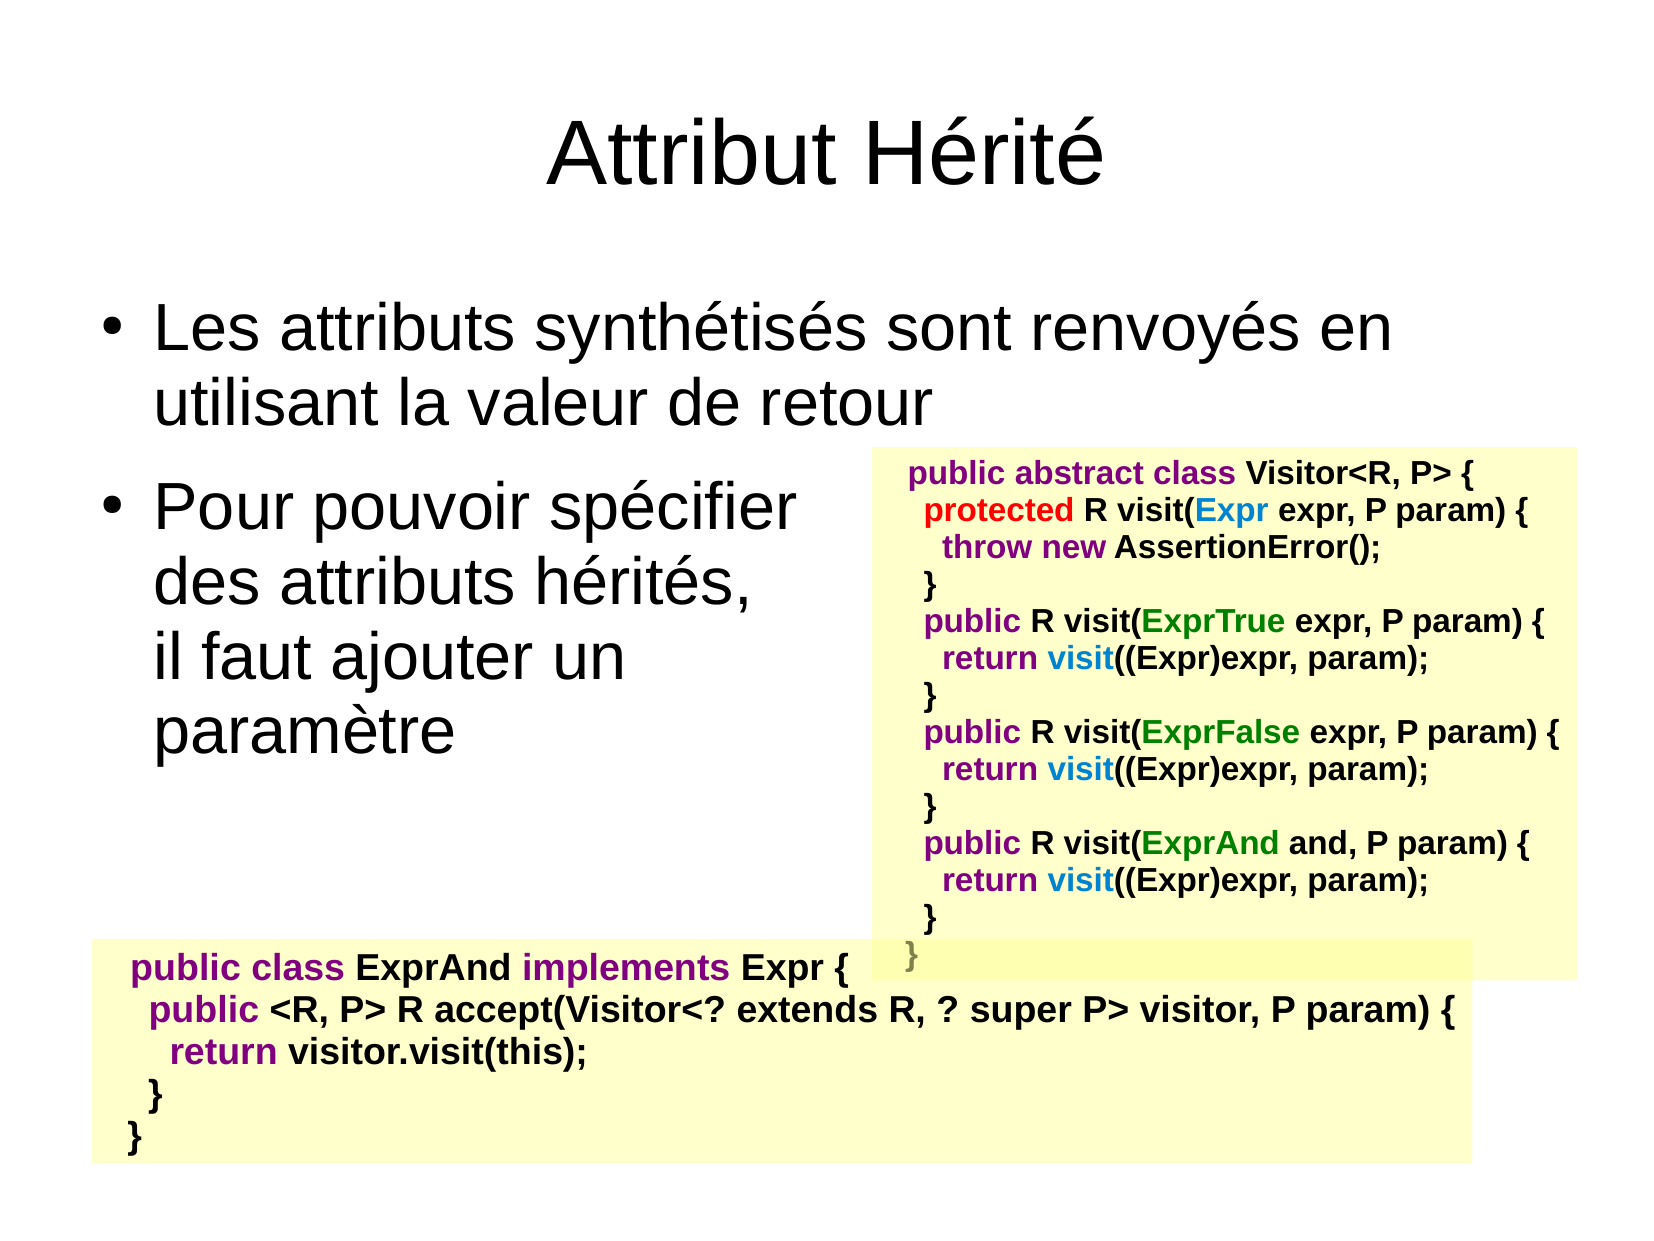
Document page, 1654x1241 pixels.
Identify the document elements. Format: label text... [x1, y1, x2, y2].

text_box public abstract class Visitor<R, P> { protected R visit(Expr expr, P param) { throw new AssertionError(); } public R visit(ExprTrue expr, P param) { return visit((Expr)expr, param); } public R visit(ExprFalse expr, P param) { return visit((Expr)expr, param); } public R visit(ExprAnd and, P param) { return visit((Expr)expr, param); } } [871, 447, 1577, 981]
list Les attributs synthétisés sont renvoyés en utilisant la valeur de retour Pour pouvoir spécifier des attributs hérités, il faut ajouter un paramètre [82, 290, 1571, 769]
title Attribut Hérité [82, 56, 1571, 250]
text_box public class ExprAnd implements Expr { public <R, P> R accept(Visitor<? extends R, ? super P> visitor, P param) { return visitor.visit(this); } } [91, 938, 1473, 1164]
